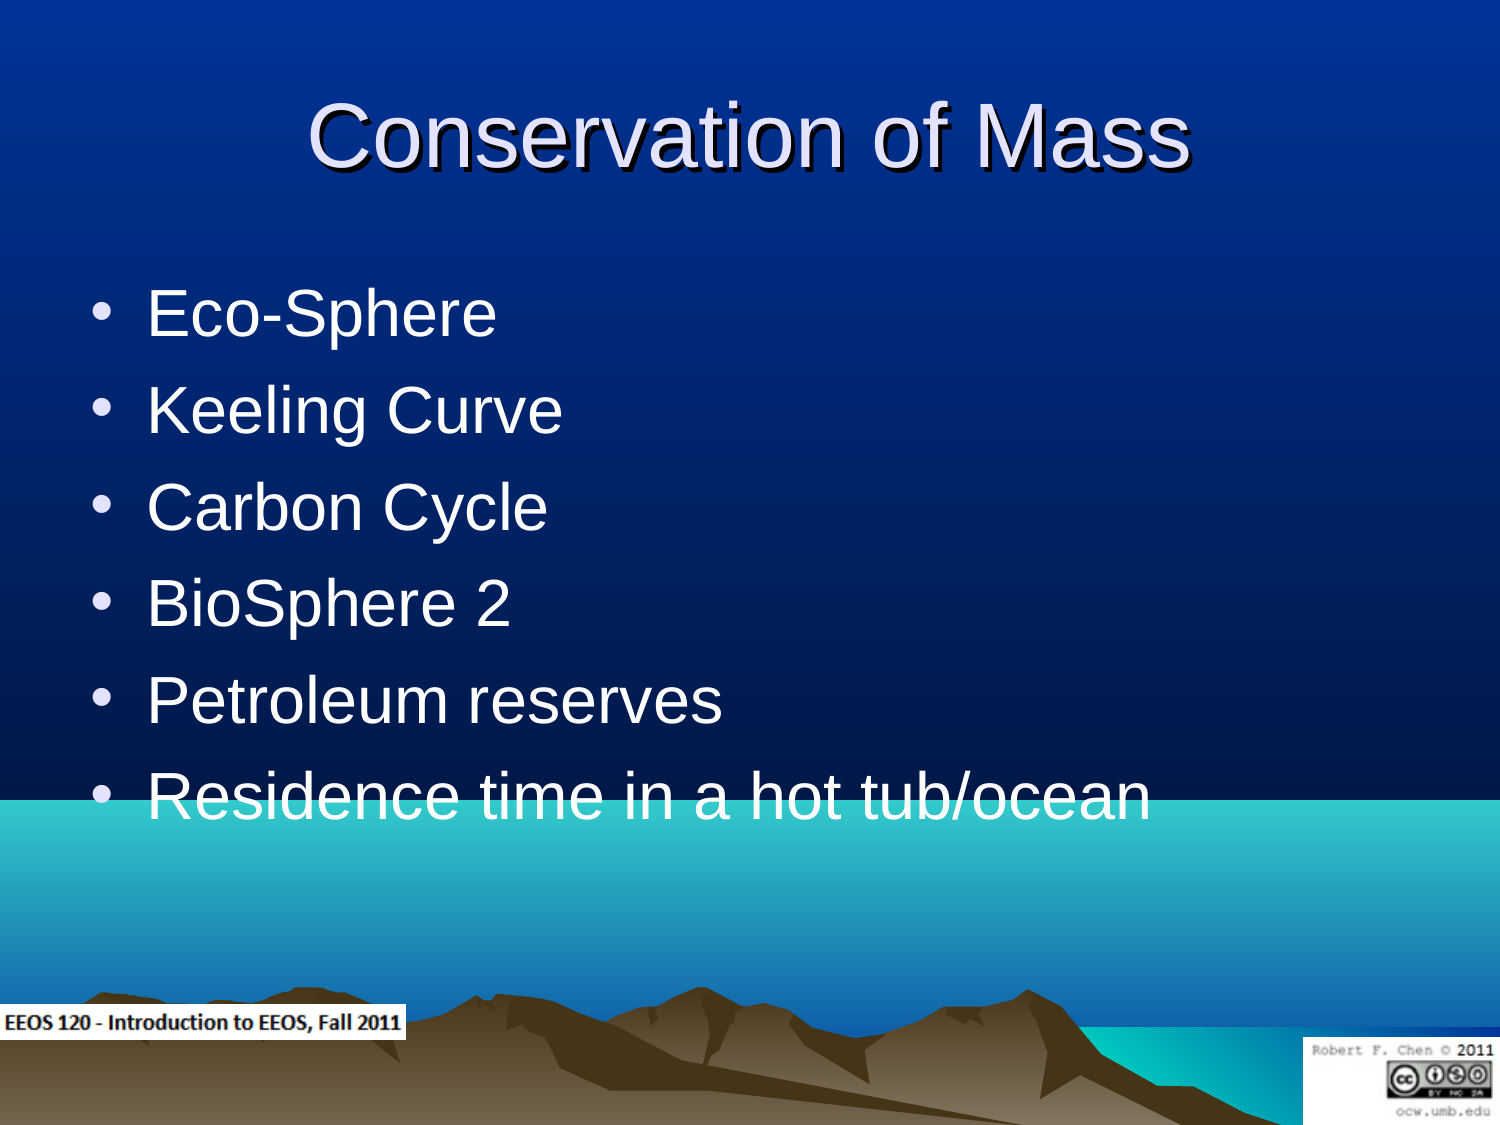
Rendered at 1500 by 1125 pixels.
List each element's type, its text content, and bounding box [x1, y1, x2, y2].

picture [0, 1004, 406, 1040]
title Conservation of Mass [75, 37, 1426, 225]
list Eco-Sphere Keeling Curve Carbon Cycle BioSphere 2 Petroleum reserves Residence time in a hot tub/ocean [75, 262, 1426, 1001]
picture [1302, 1037, 1500, 1125]
